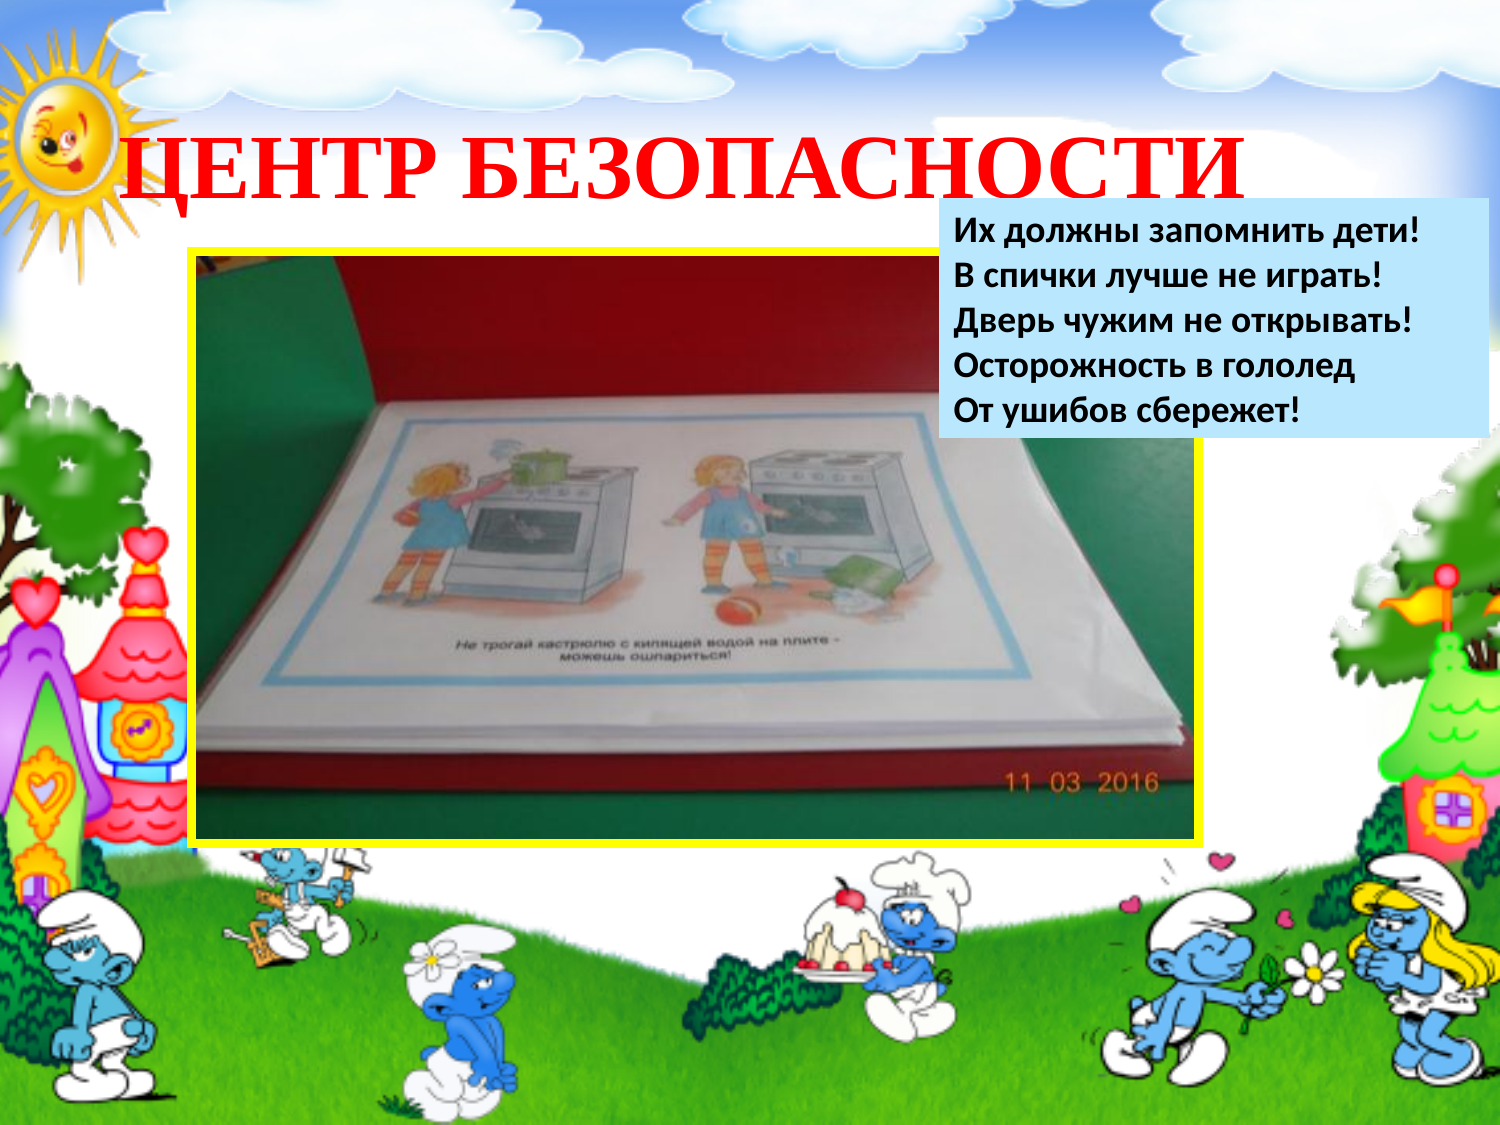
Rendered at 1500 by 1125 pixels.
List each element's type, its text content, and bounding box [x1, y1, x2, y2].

title ЦЕНТР БЕЗОПАСНОСТИ [103, 59, 1397, 278]
picture [196, 256, 1194, 839]
text_box Их должны запомнить дети! В спички лучше не играть! Дверь чужим не открывать! Осторожность в гололед От ушибов сбережет! [939, 198, 1489, 438]
